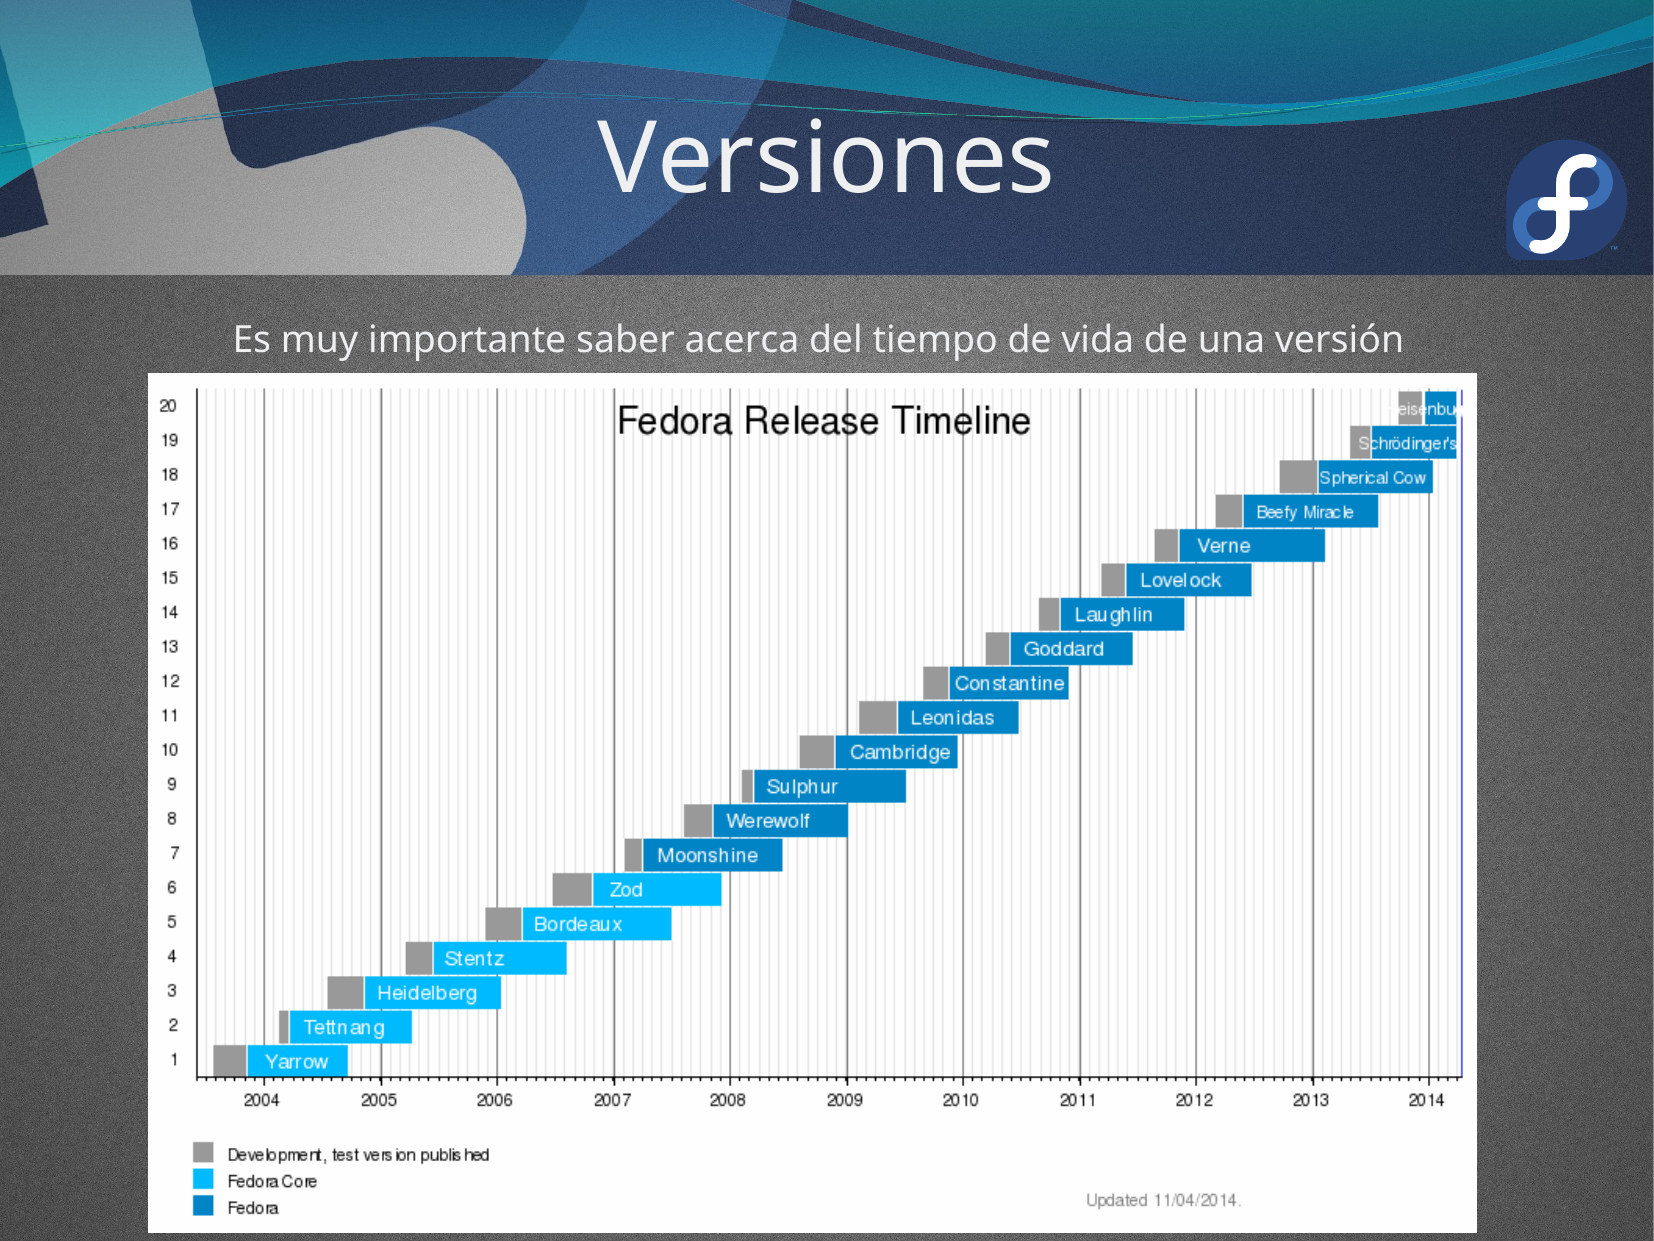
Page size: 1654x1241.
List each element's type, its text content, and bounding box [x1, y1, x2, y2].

picture [0, 0, 1654, 1241]
text_box Versiones [88, 53, 1565, 260]
picture [1506, 37, 1654, 261]
text_box Es muy importante saber acerca del tiempo de vida de una versión [212, 206, 1654, 916]
